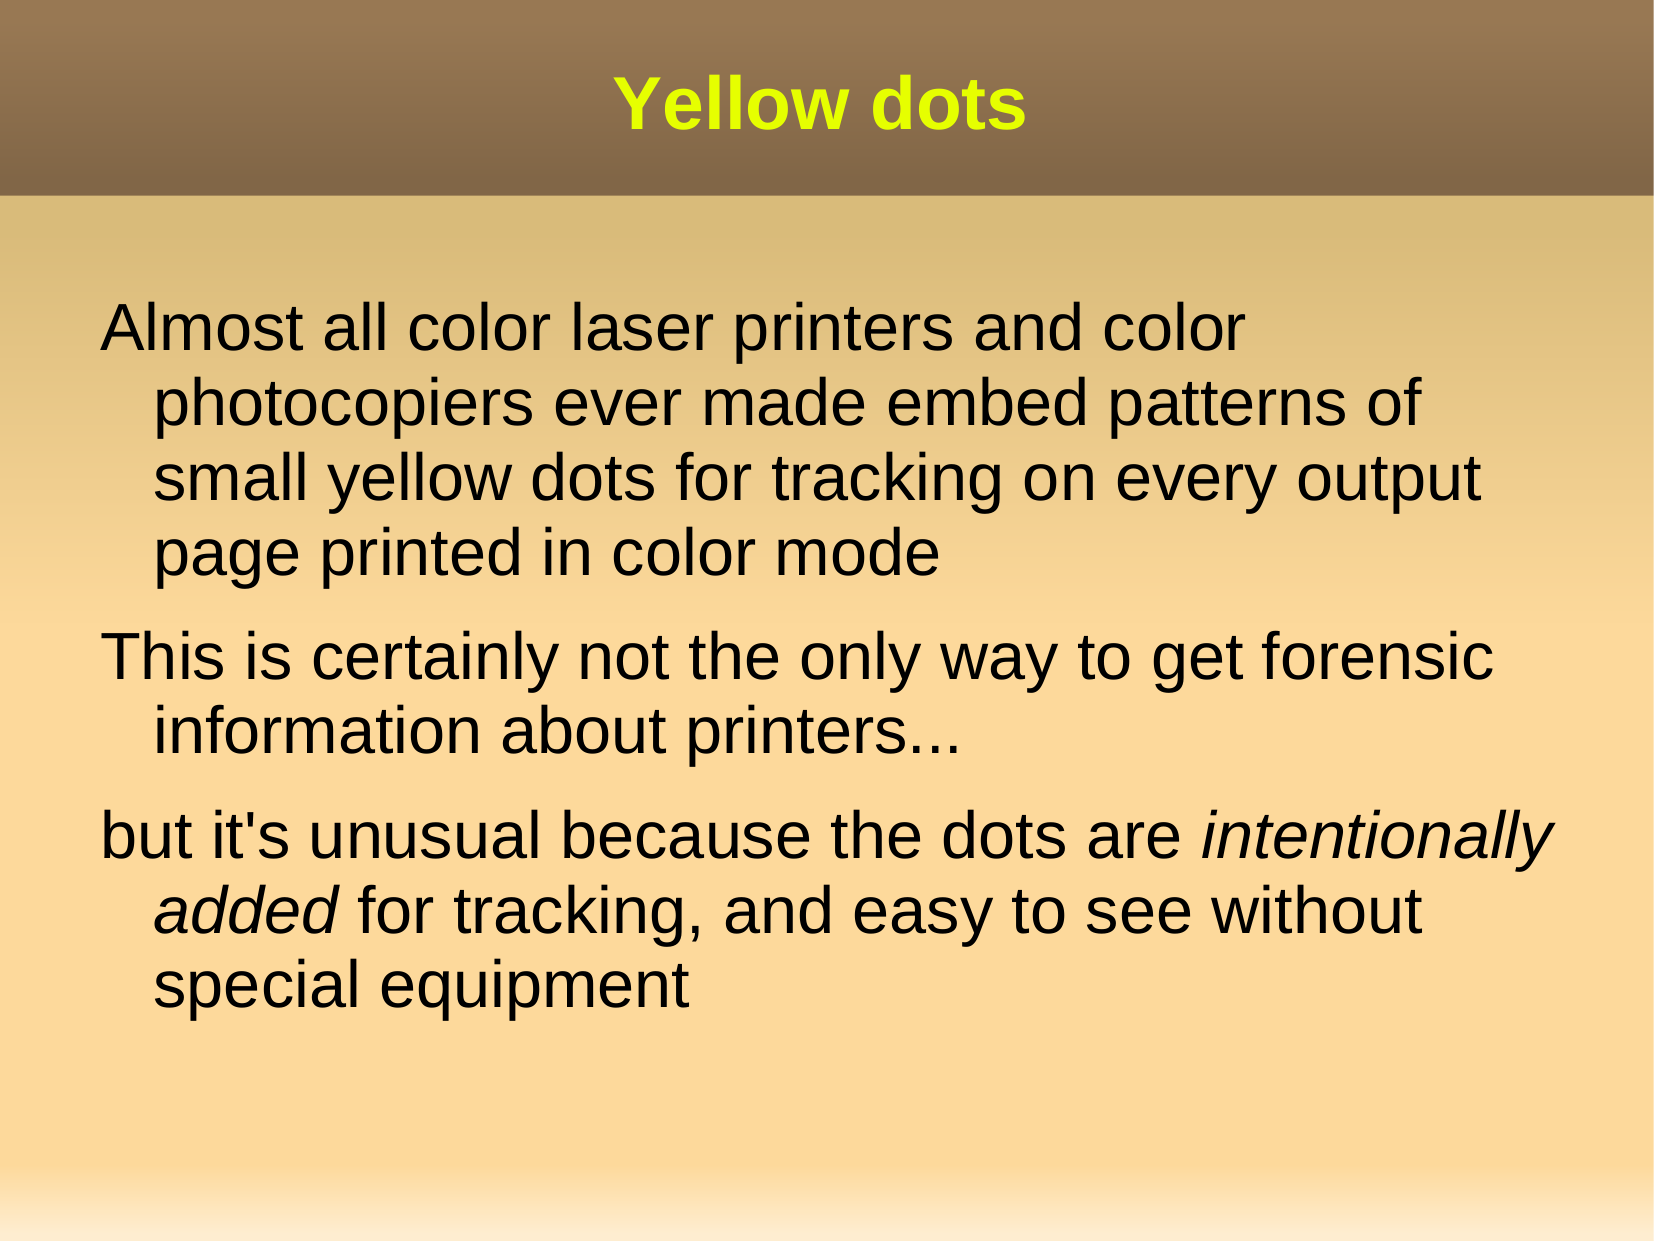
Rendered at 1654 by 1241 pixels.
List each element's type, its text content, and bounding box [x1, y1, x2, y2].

picture [0, 0, 1654, 1241]
title Yellow dots [76, 0, 1565, 208]
list Almost all color laser printers and color photocopiers ever made embed patterns of small yellow dots for tracking on every output page printed in color mode This is certainly not the only way to get forensic information about printers... but it's unusual because the dots are intentionally added for tracking, and easy to see without special equipment [82, 290, 1571, 1094]
